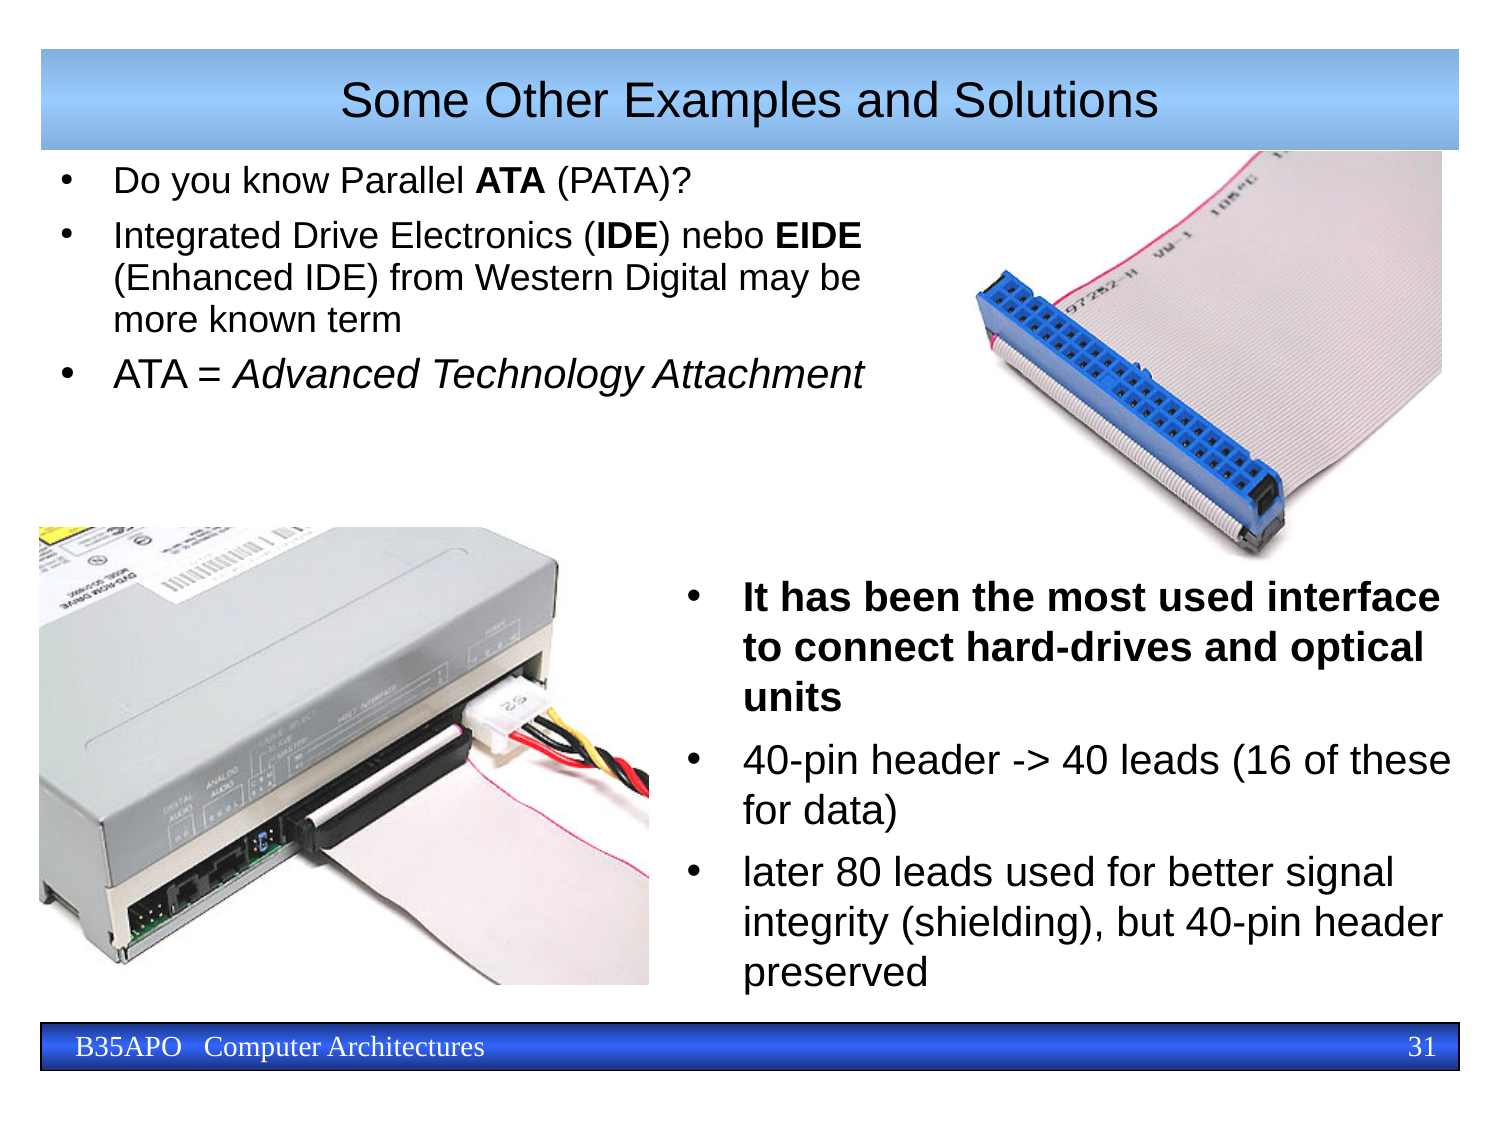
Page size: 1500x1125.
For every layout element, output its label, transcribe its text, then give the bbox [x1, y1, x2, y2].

list Do you know Parallel ATA (PATA)? Integrated Drive Electronics (IDE) nebo EIDE (Enhanced IDE) from Western Digital may be more known term ATA = Advanced Technology Attachment [27, 152, 912, 528]
title Some Other Examples and Solutions [41, 49, 1459, 150]
text_box It has been the most used interface to connect hard-drives and optical units 40-pin header -> 40 leads (16 of these for data) later 80 leads used for better signal integrity (shielding), but 40-pin header preserved [671, 562, 1481, 938]
picture [953, 151, 1442, 562]
picture [39, 527, 649, 985]
